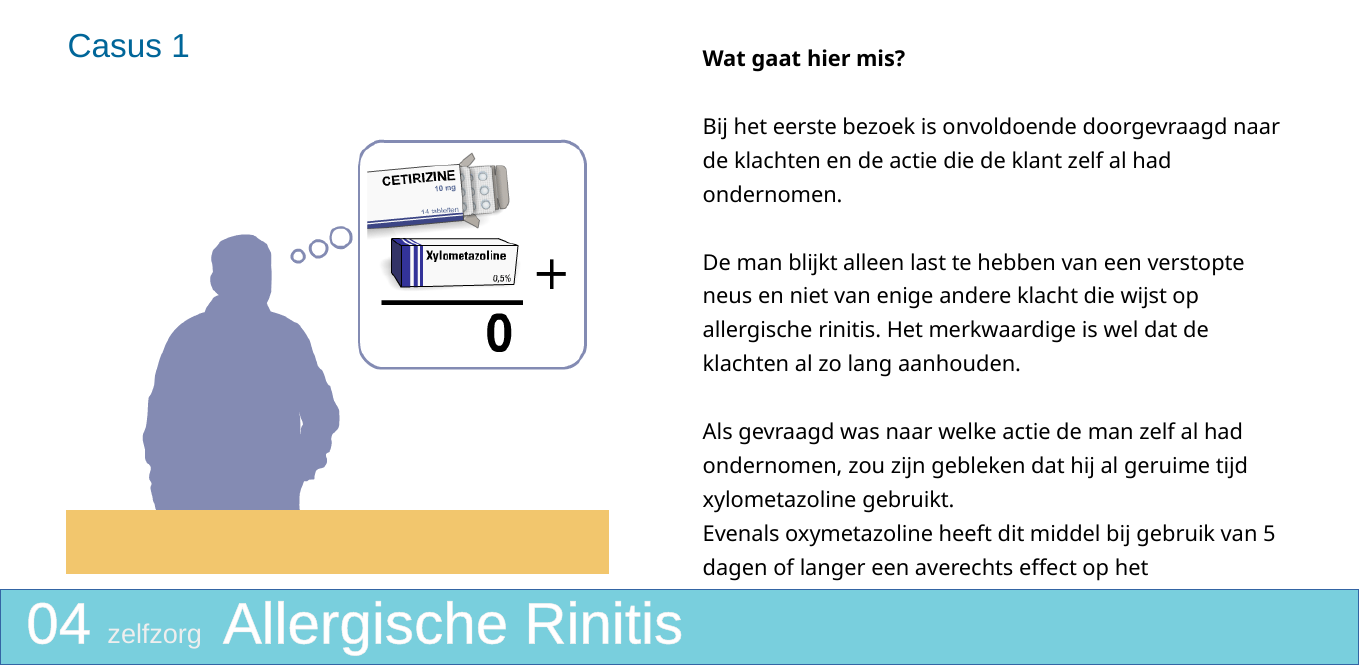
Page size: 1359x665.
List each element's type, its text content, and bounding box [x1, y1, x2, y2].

title 04 zelfzorg Allergische Rinitis [26, 590, 958, 665]
title Casus 1 [67, 27, 1291, 101]
text_box [0, 589, 1359, 665]
picture [66, 118, 609, 574]
list Wat gaat hier mis? Bij het eerste bezoek is onvoldoende doorgevraagd naar de klachten en de actie die de klant zelf al had ondernomen. De man blijkt alleen last te hebben van een verstopte neus en niet van enige andere klacht die wijst op allergische rinitis. Het merkwaardige is wel dat de klachten al zo lang aanhouden. Als gevraagd was naar welke actie de man zelf al had ondernomen, zou zijn gebleken dat hij al geruime tijd xylometazoline gebruikt. Evenals oxymetazoline heeft dit middel bij gebruik van 5 dagen of langer een averechts effect op het neusslijmvlies. [702, 38, 1287, 589]
